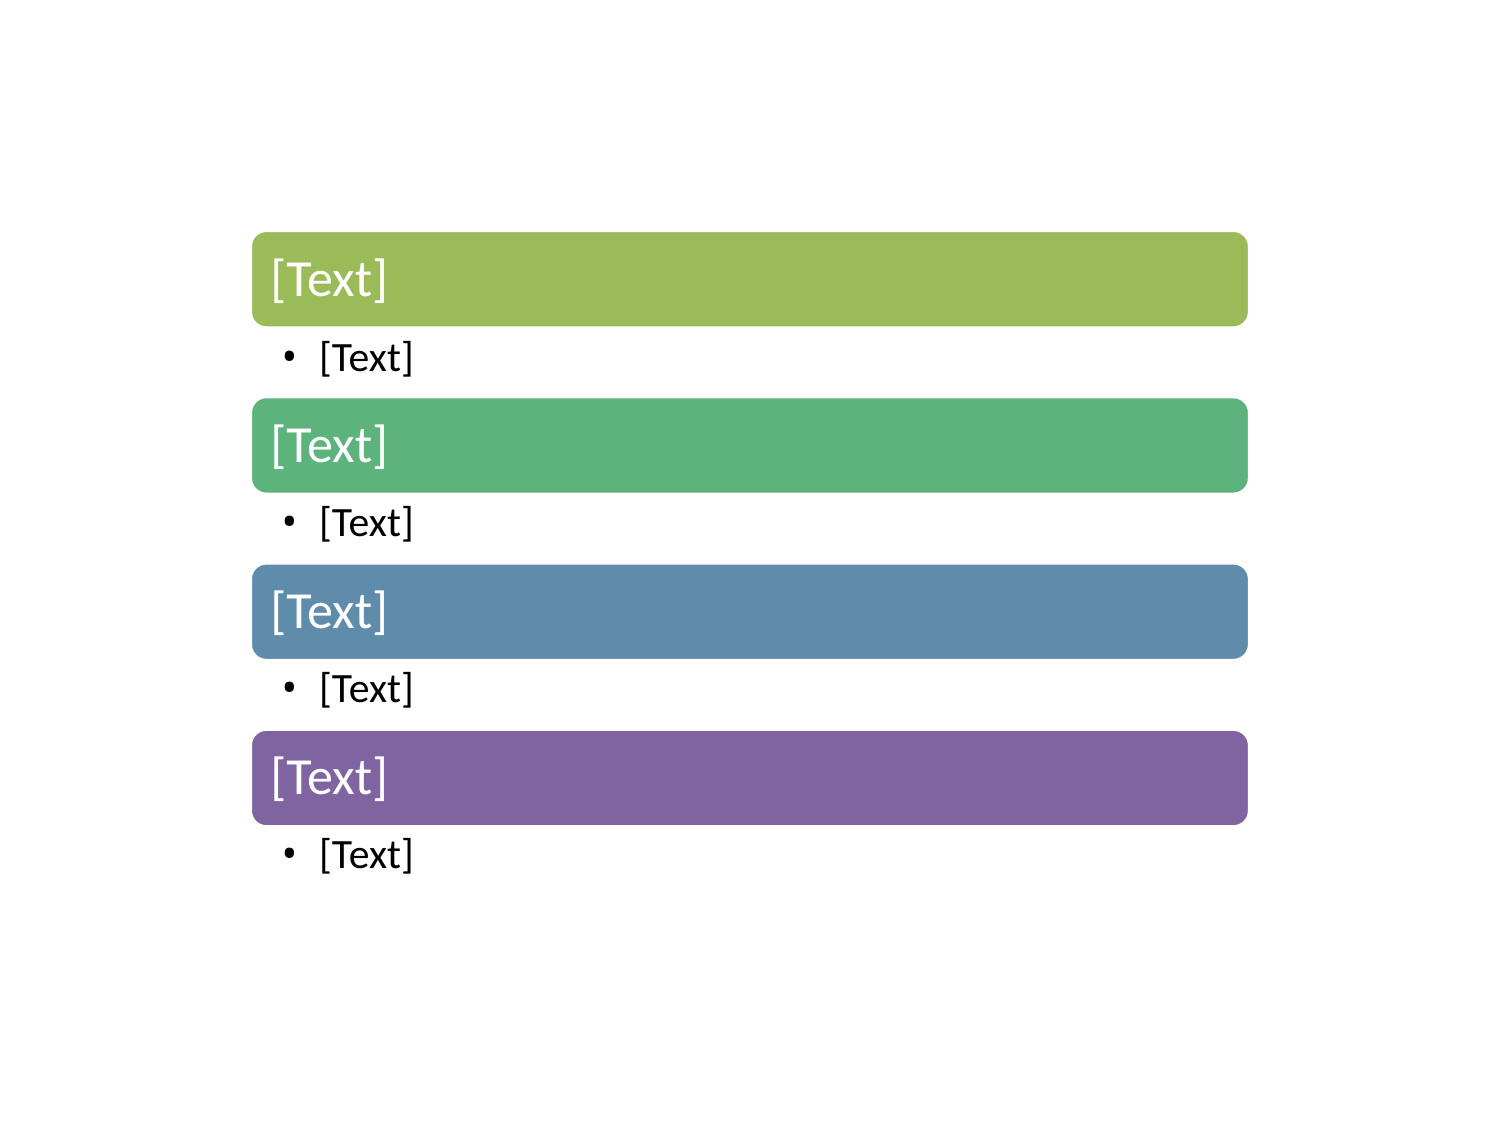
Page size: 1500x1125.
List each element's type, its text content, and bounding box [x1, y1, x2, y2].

text_box [Text] [249, 660, 1250, 729]
text_box [Text] [249, 564, 1250, 660]
text_box [Text] [249, 728, 1250, 827]
text_box [Text] [249, 229, 1250, 329]
text_box [Text] [249, 330, 1251, 399]
text_box [Text] [249, 827, 1250, 896]
text_box [Text] [249, 399, 1250, 495]
text_box [Text] [249, 495, 1251, 564]
